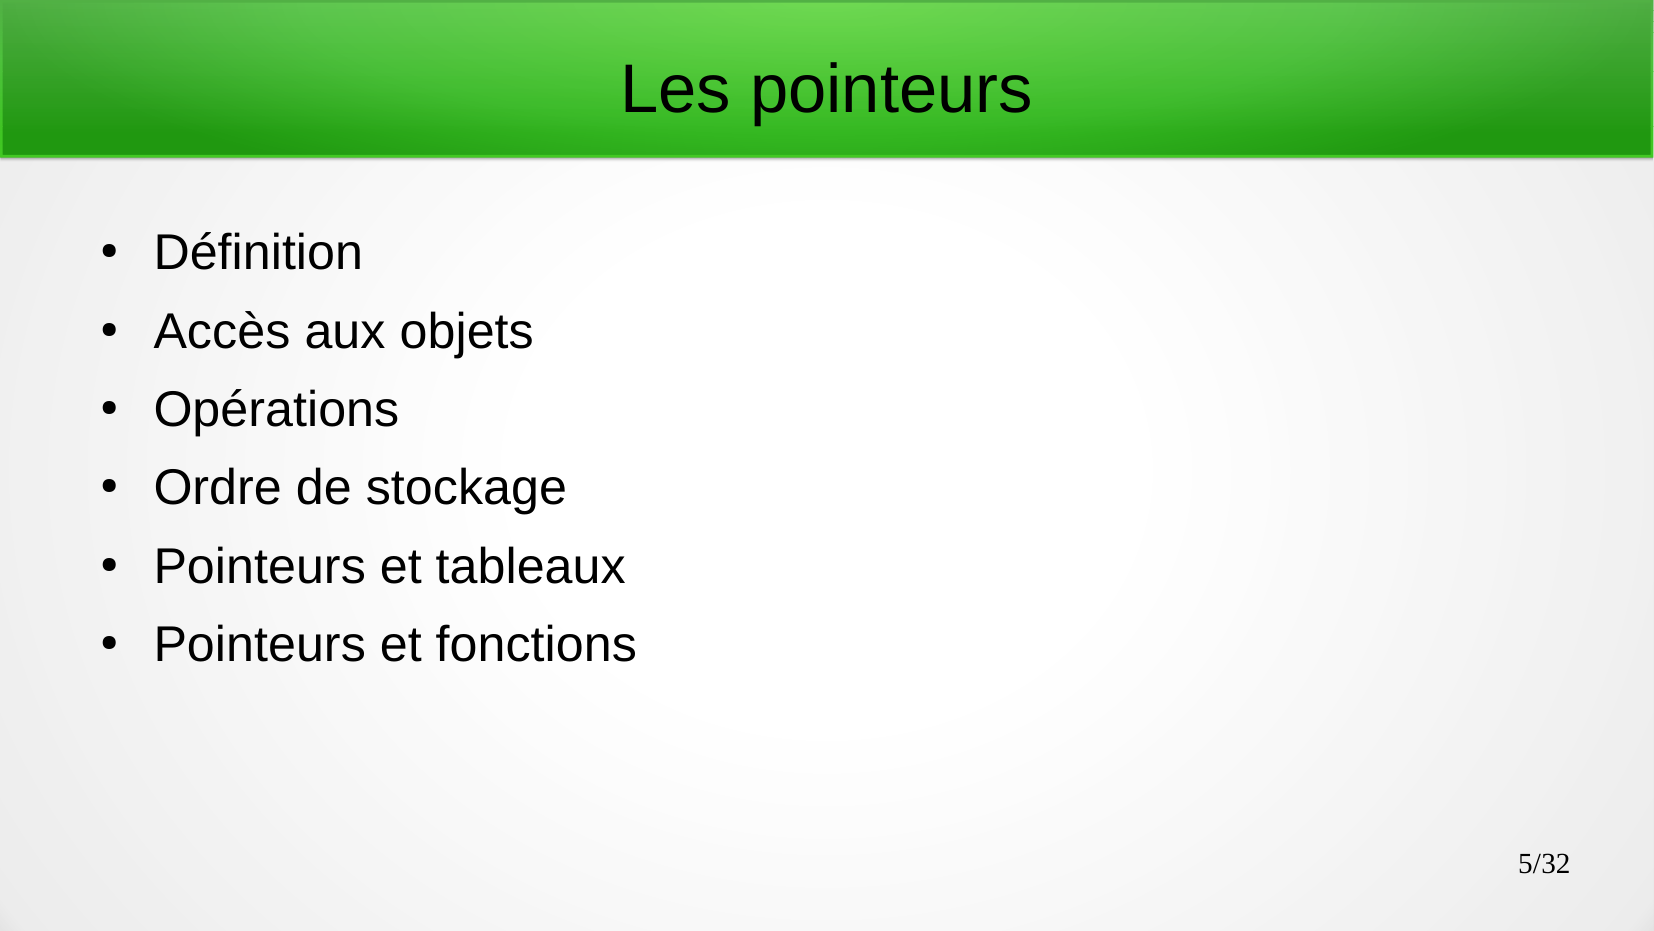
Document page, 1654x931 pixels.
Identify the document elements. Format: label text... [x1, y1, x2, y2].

title Les pointeurs [82, 35, 1571, 142]
list Définition Accès aux objets Opérations Ordre de stockage Pointeurs et tableaux Pointeurs et fonctions [82, 224, 1571, 764]
